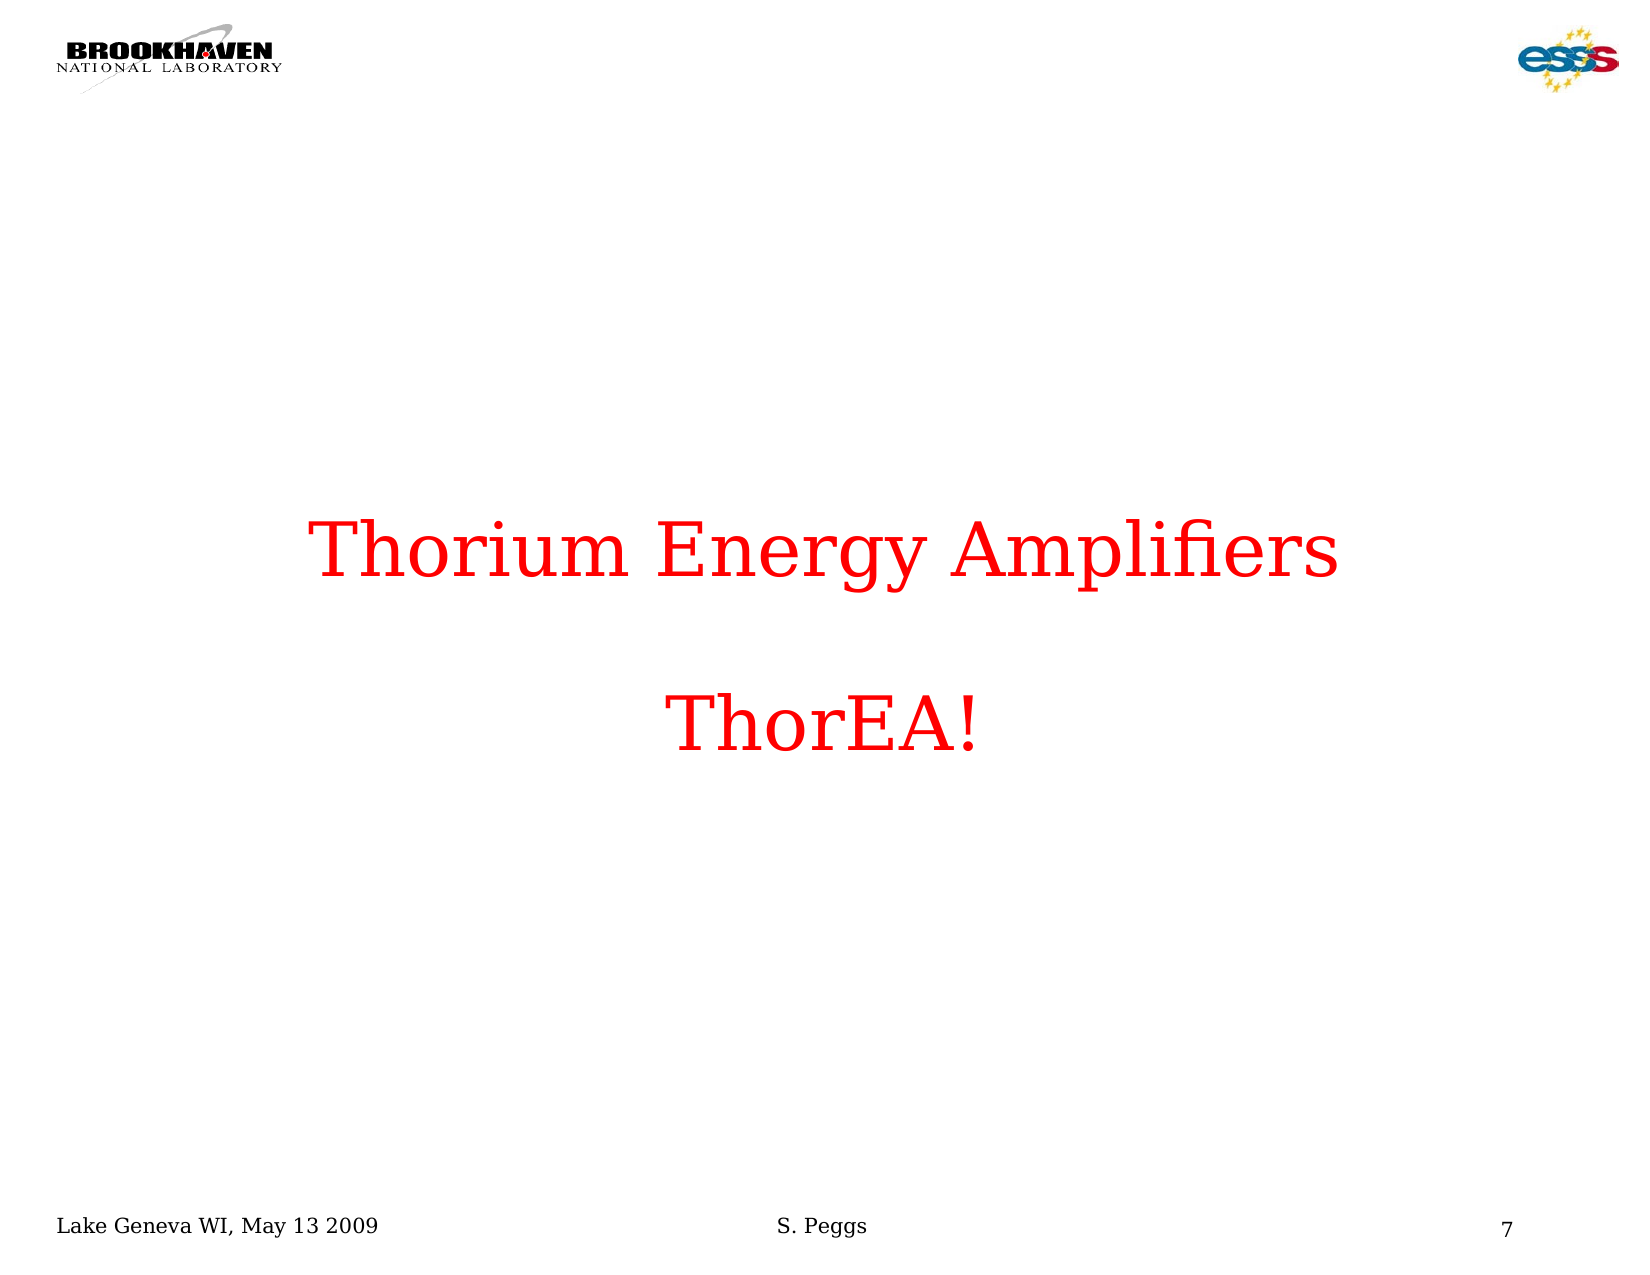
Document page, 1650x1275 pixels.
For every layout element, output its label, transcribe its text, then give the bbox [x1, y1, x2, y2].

text_box Thorium Energy Amplifiers ThorEA! [225, 506, 1425, 769]
picture [56, 24, 282, 94]
picture [1518, 25, 1619, 93]
picture [1555, 52, 1566, 57]
